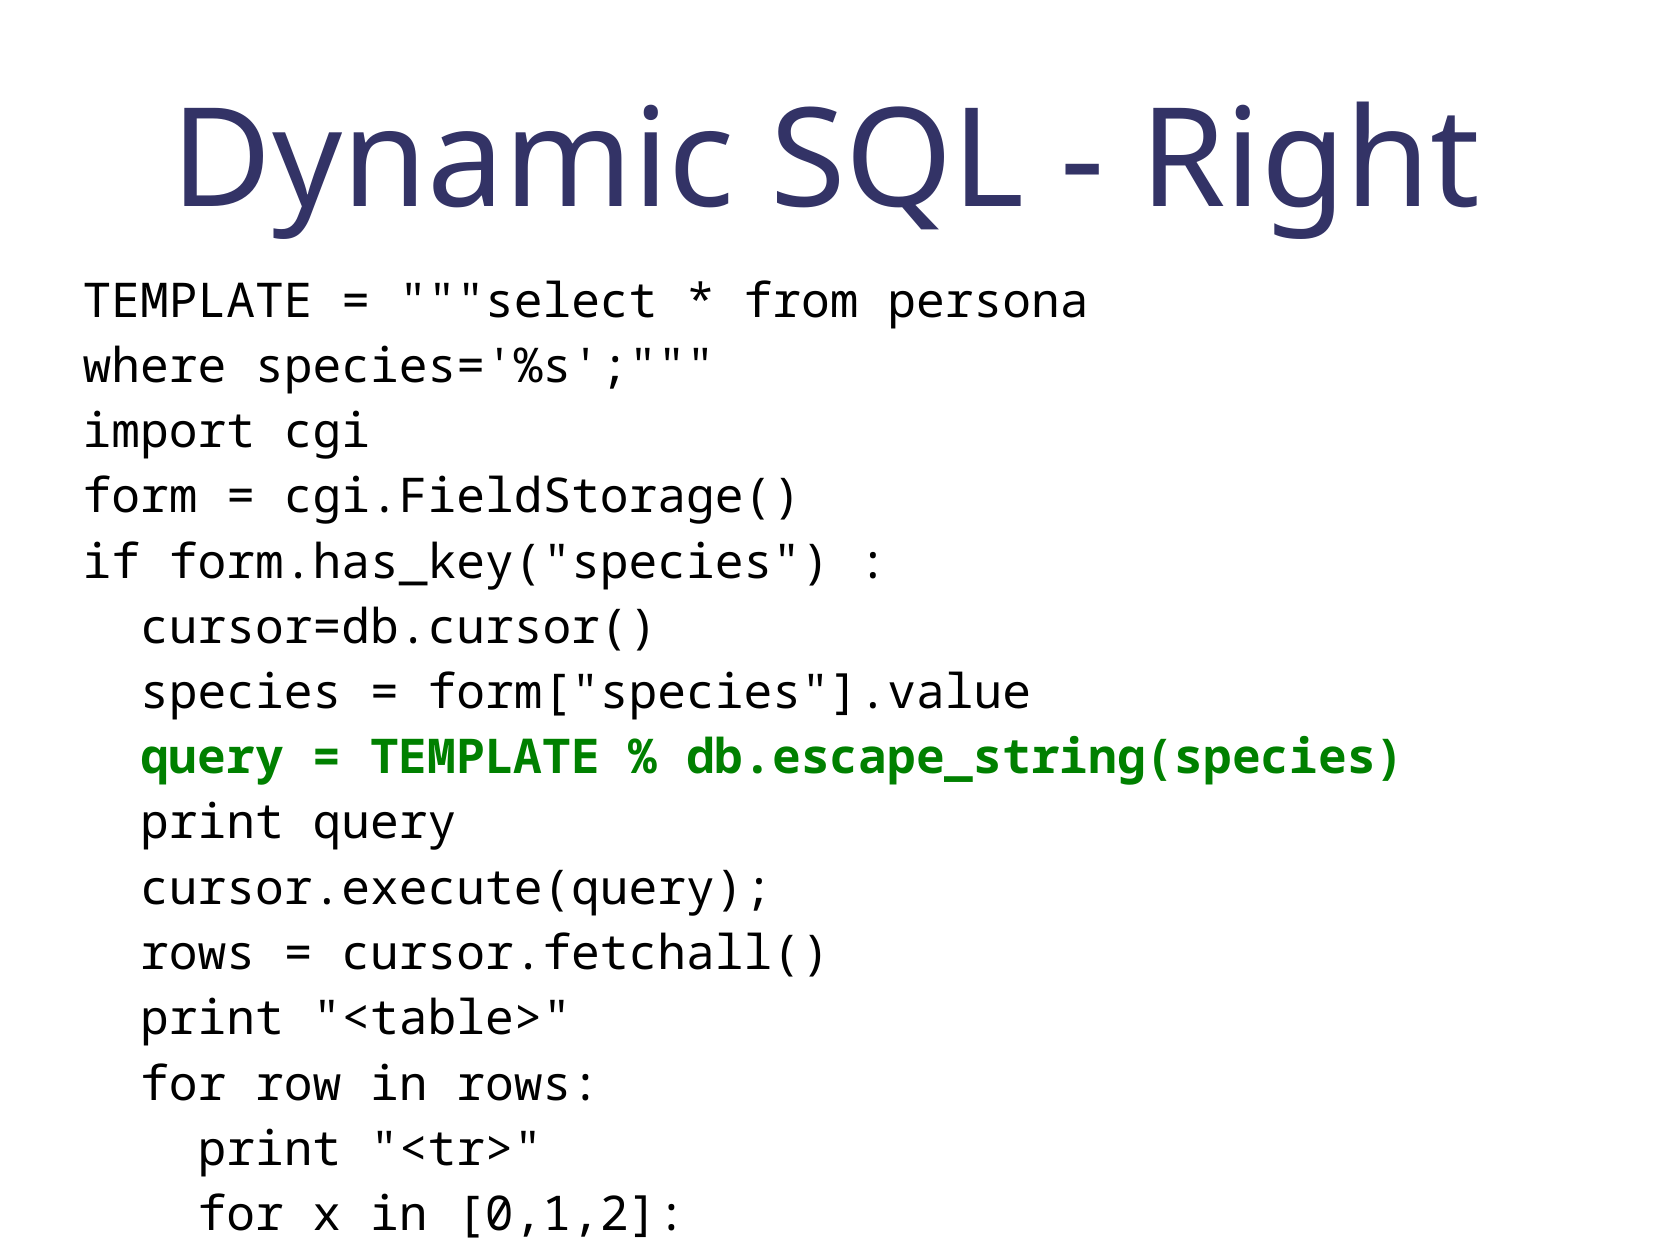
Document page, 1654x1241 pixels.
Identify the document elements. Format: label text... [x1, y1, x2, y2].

title Dynamic SQL - Right [82, 56, 1571, 250]
subtitle TEMPLATE = """select * from persona where species='%s';""" import cgi form = cgi.FieldStorage() if form.has_key("species") : cursor=db.cursor() species = form["species"].value query = TEMPLATE % db.escape_string(species) print query cursor.execute(query); rows = cursor.fetchall() print "<table>" for row in rows: print "<tr>" for x in [0,1,2]: print "<td>", row[x], "</td>" print "</tr>" print "</table>" [82, 265, 1654, 1218]
